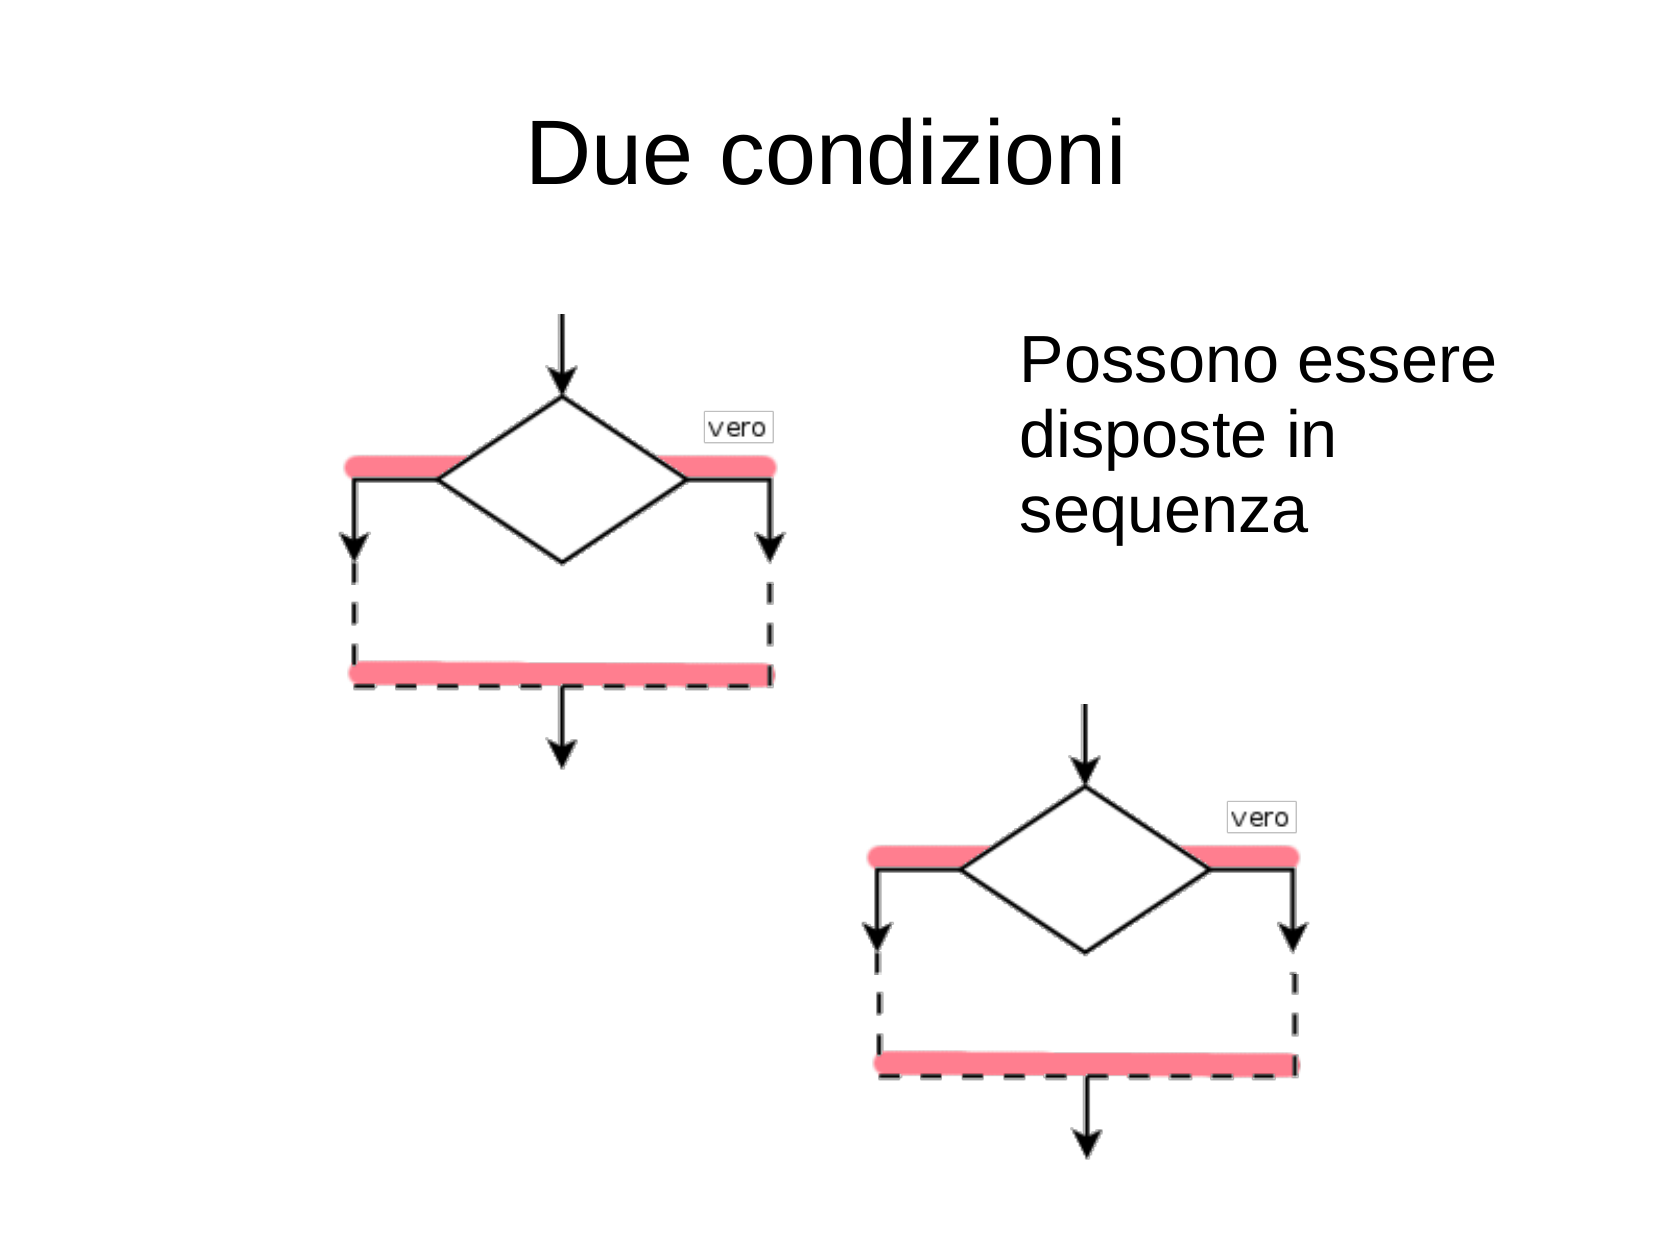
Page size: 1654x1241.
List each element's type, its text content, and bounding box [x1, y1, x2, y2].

picture [298, 314, 1351, 1171]
text_box Possono essere disposte in sequenza [1005, 315, 1516, 555]
title Due condizioni [82, 49, 1571, 257]
